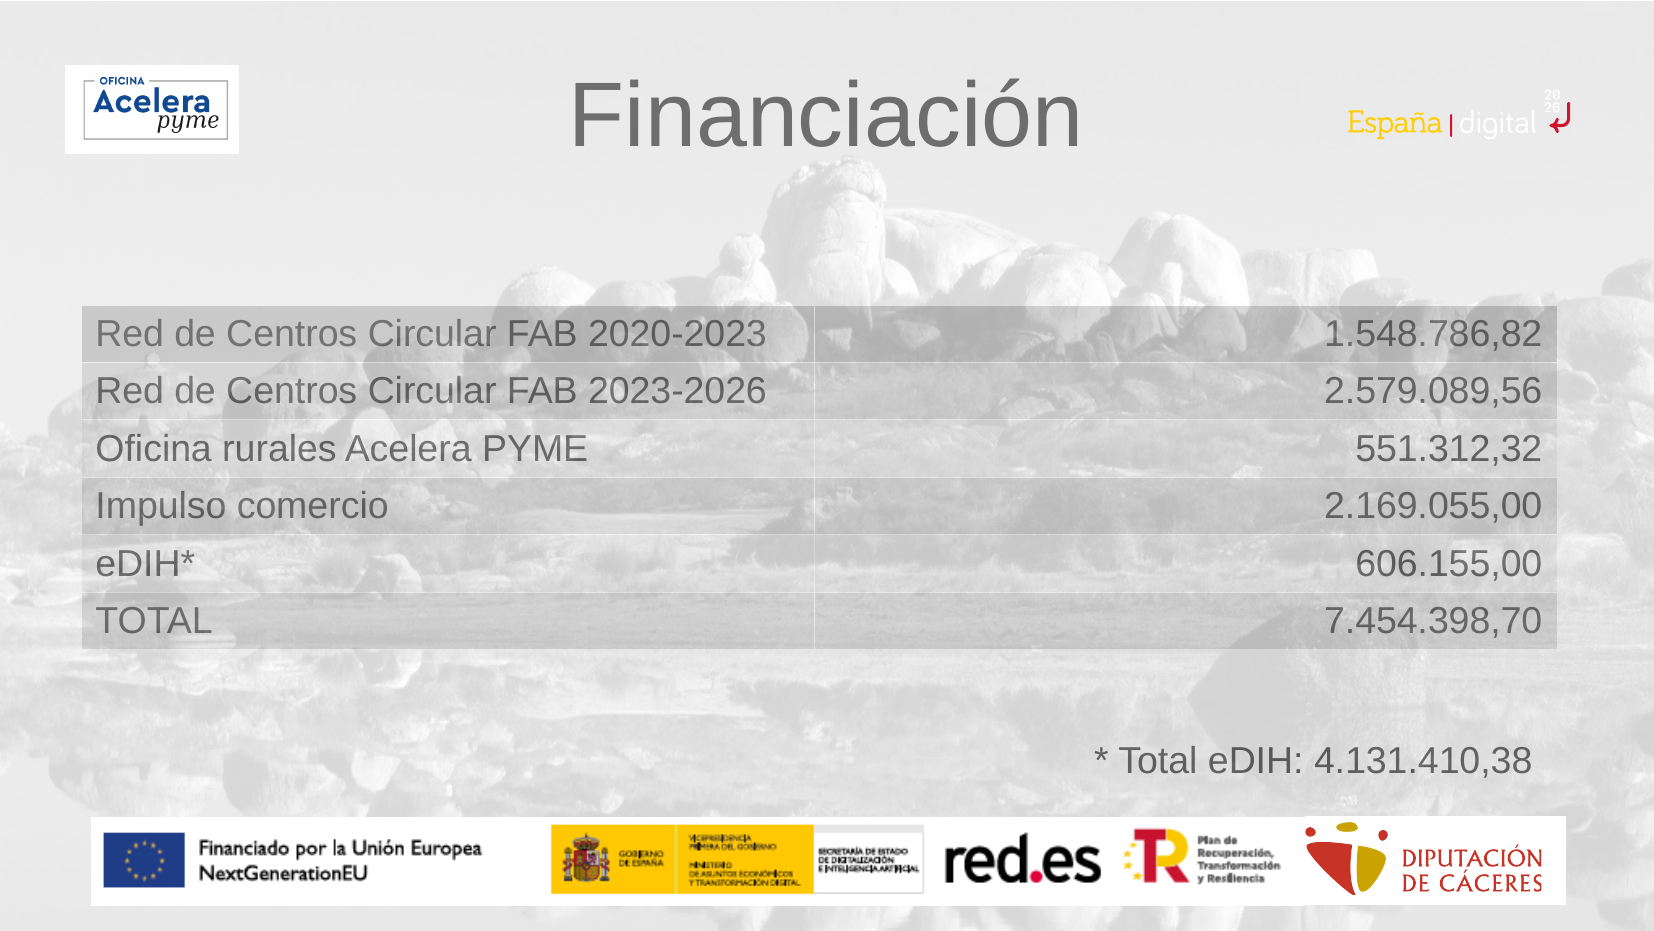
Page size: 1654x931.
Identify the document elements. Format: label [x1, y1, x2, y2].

picture [0, 1, 1654, 931]
text_box [1305, 816, 1566, 905]
